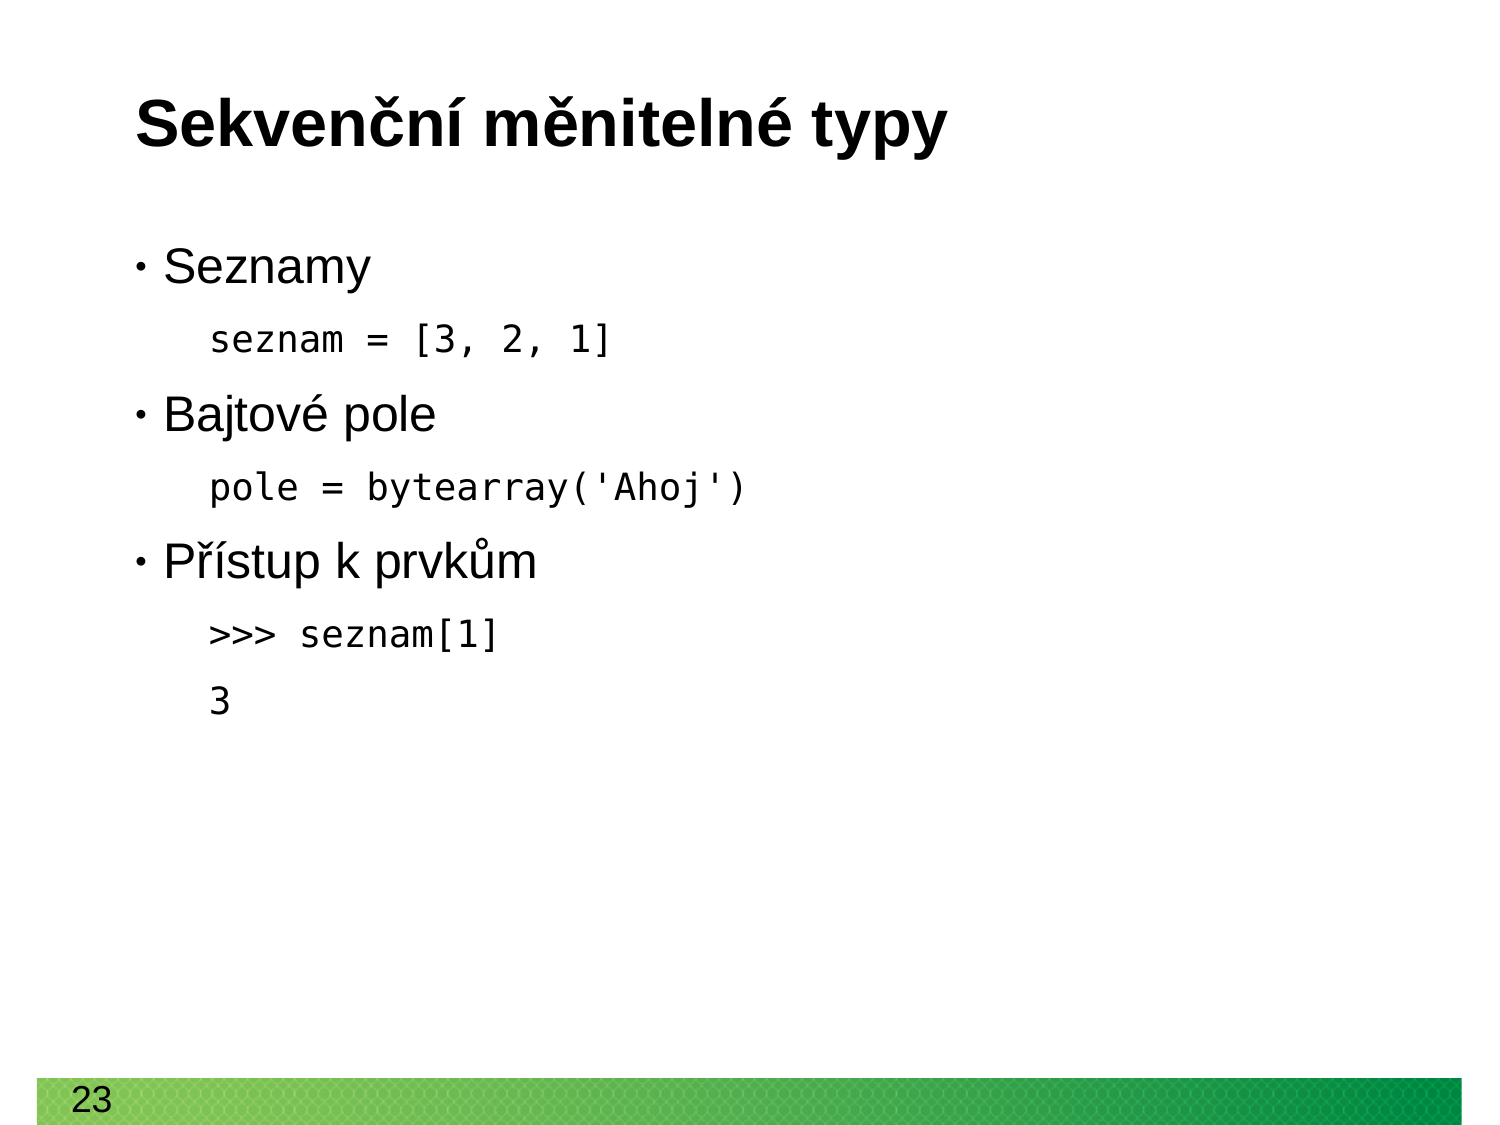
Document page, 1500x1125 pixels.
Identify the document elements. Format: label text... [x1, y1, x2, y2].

list Seznamy seznam = [3, 2, 1] Bajtové pole pole = bytearray('Ahoj') Přístup k prvkům >>> seznam[1] 3 [135, 238, 1372, 982]
picture [36, 1078, 1462, 1125]
title Sekvenční měnitelné typy [135, 41, 1372, 204]
